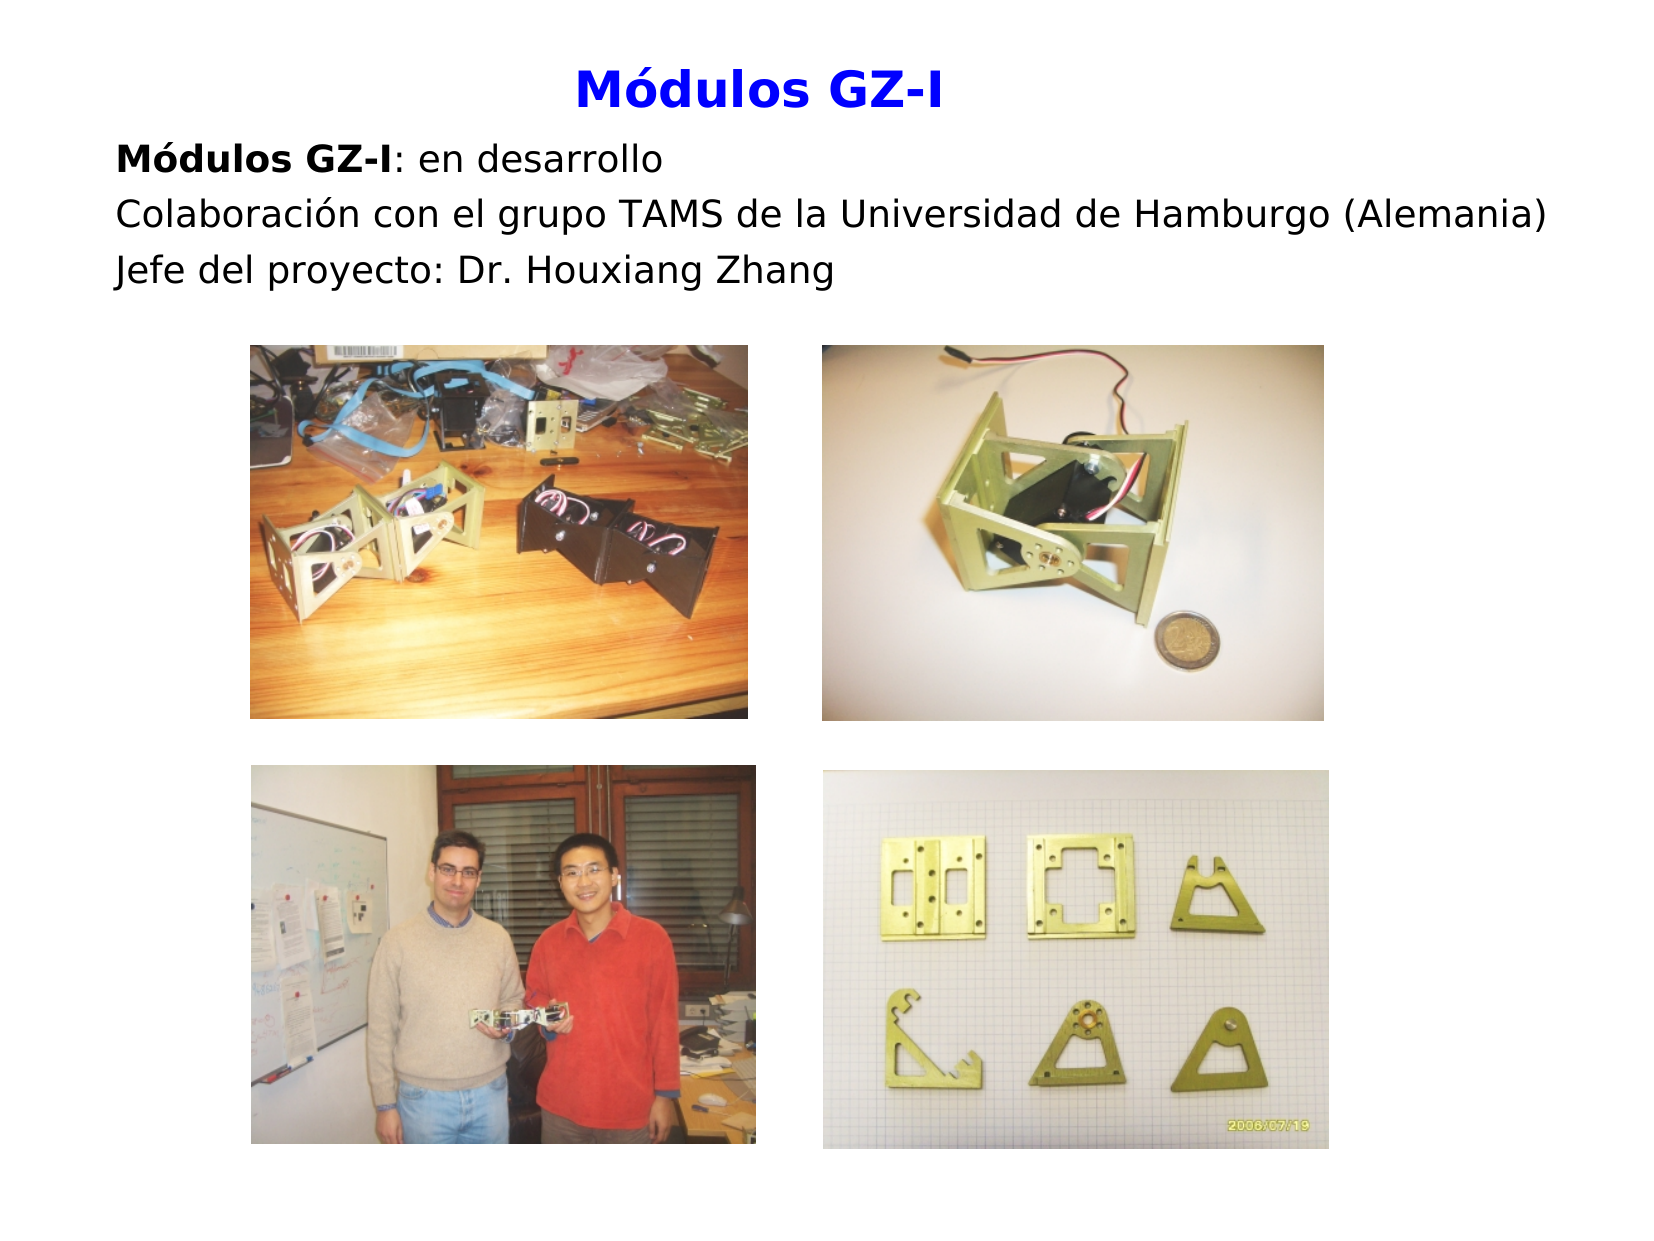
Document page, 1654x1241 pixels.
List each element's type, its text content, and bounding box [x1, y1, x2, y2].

picture [251, 765, 756, 1144]
picture [823, 770, 1329, 1149]
picture [822, 345, 1324, 721]
text_box Módulos GZ-I [559, 53, 954, 127]
text_box Módulos GZ-I: en desarrollo Colaboración con el grupo TAMS de la Universidad de Hamburgo (Alemania) Jefe del proyecto: Dr. Houxiang Zhang [88, 130, 1547, 300]
picture [250, 345, 748, 719]
